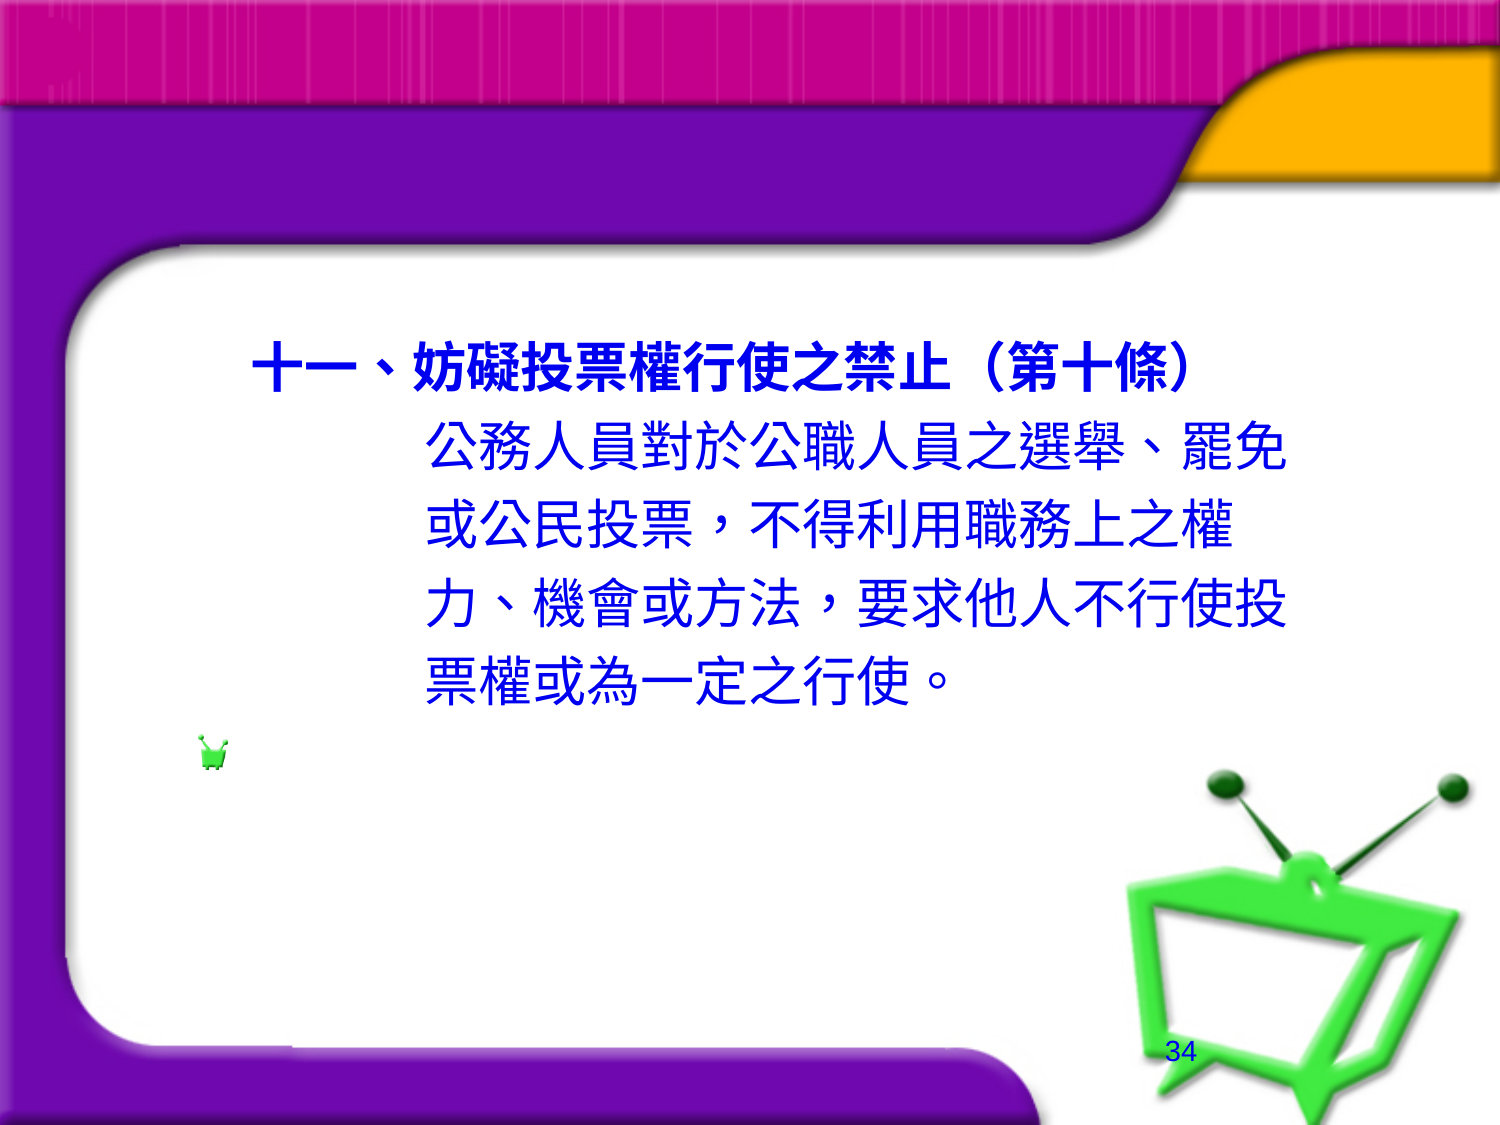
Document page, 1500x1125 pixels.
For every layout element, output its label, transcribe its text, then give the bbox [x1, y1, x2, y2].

list 十一、妨礙投票權行使之禁止（第十條） 公務人員對於公職人員之選舉、罷免 或公民投票，不得利用職務上之權 力、機會或方法，要求他人不行使投 票權或為一定之行使。 [183, 326, 1365, 823]
text_box [1149, 1025, 1463, 1101]
